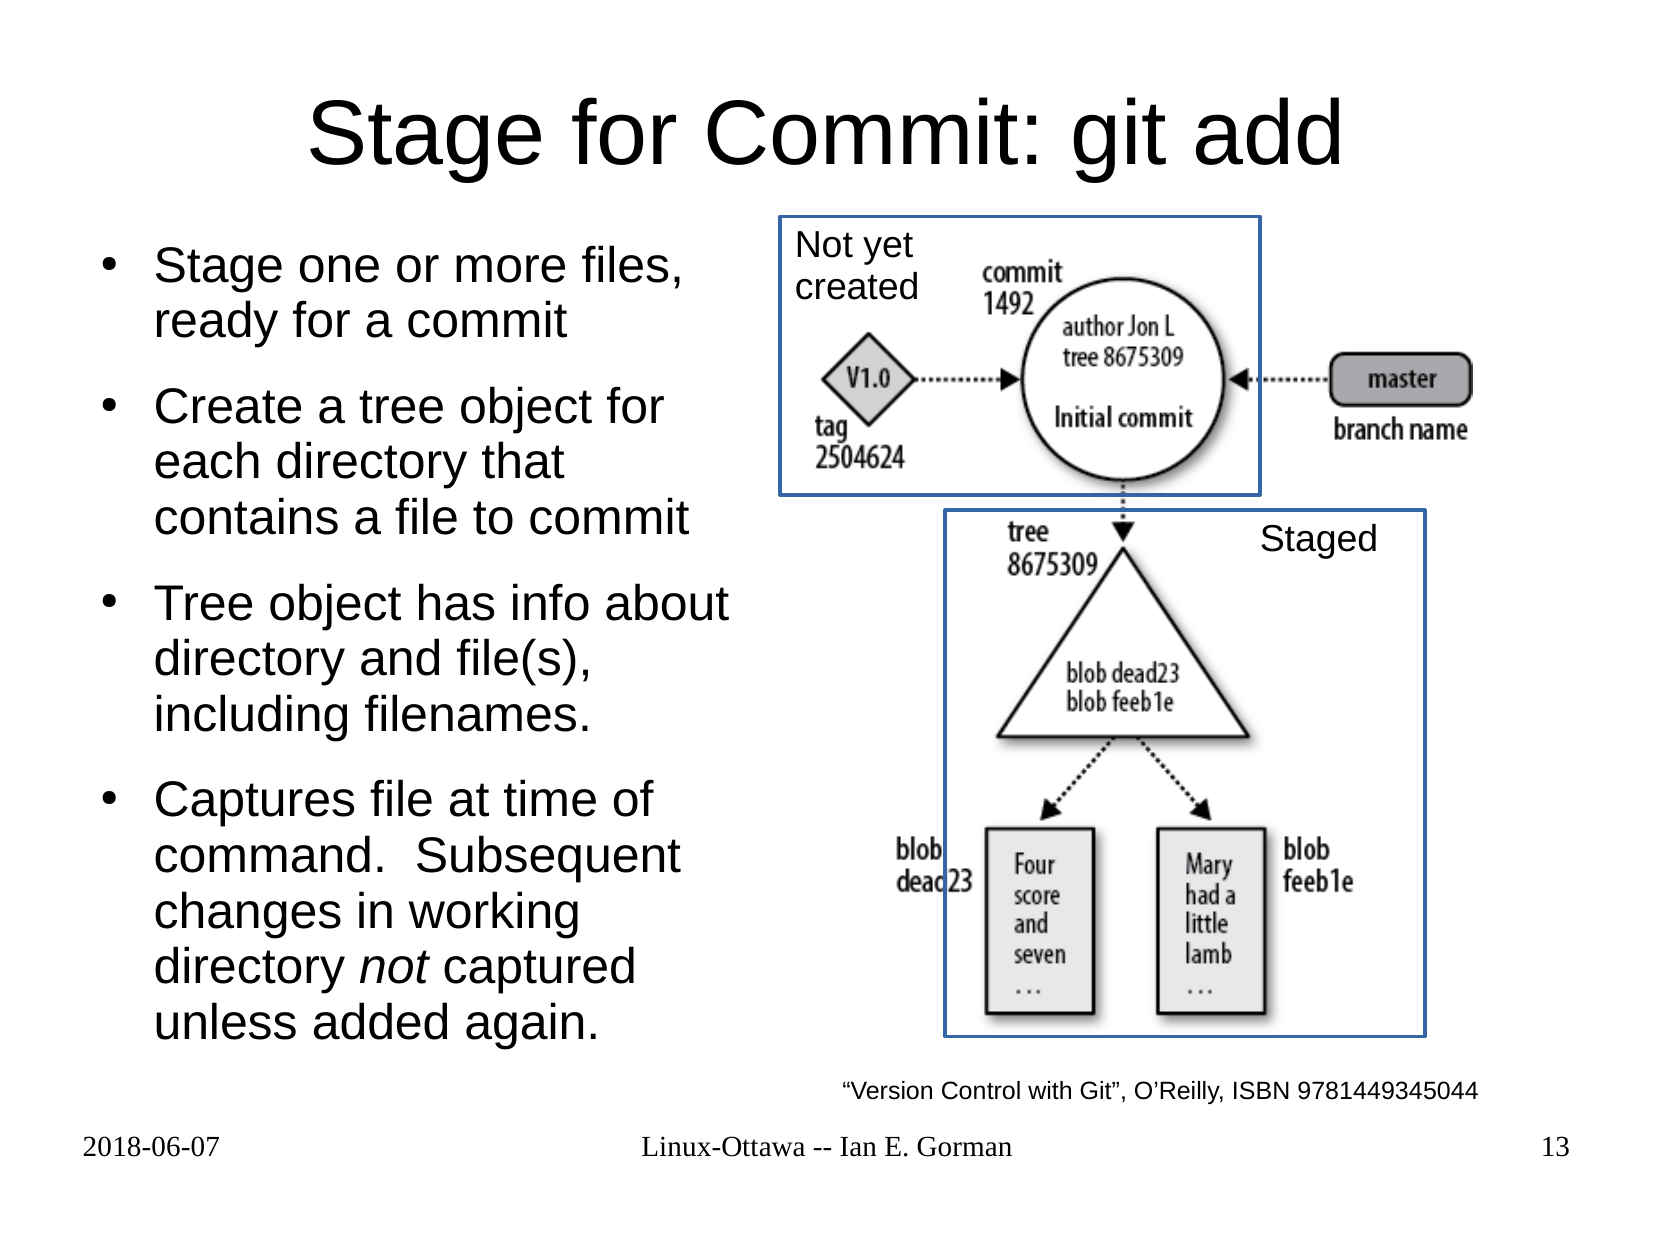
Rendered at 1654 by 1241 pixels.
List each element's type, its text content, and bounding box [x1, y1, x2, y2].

picture [947, 512, 1423, 1035]
picture [815, 254, 1473, 1037]
text_box Staged [1245, 510, 1426, 567]
picture [815, 254, 1258, 493]
text_box “Version Control with Git”, O’Reilly, ISBN 9781449345044 [827, 1069, 1548, 1113]
title Stage for Commit: git add [82, 49, 1571, 217]
text_box Not yet created [780, 216, 976, 316]
list Stage one or more files, ready for a commit Create a tree object for each directory that contains a file to commit Tree object has info about directory and file(s), including filenames. Captures file at time of command. Subsequent changes in working directory not captured unless added again. [82, 236, 751, 1096]
